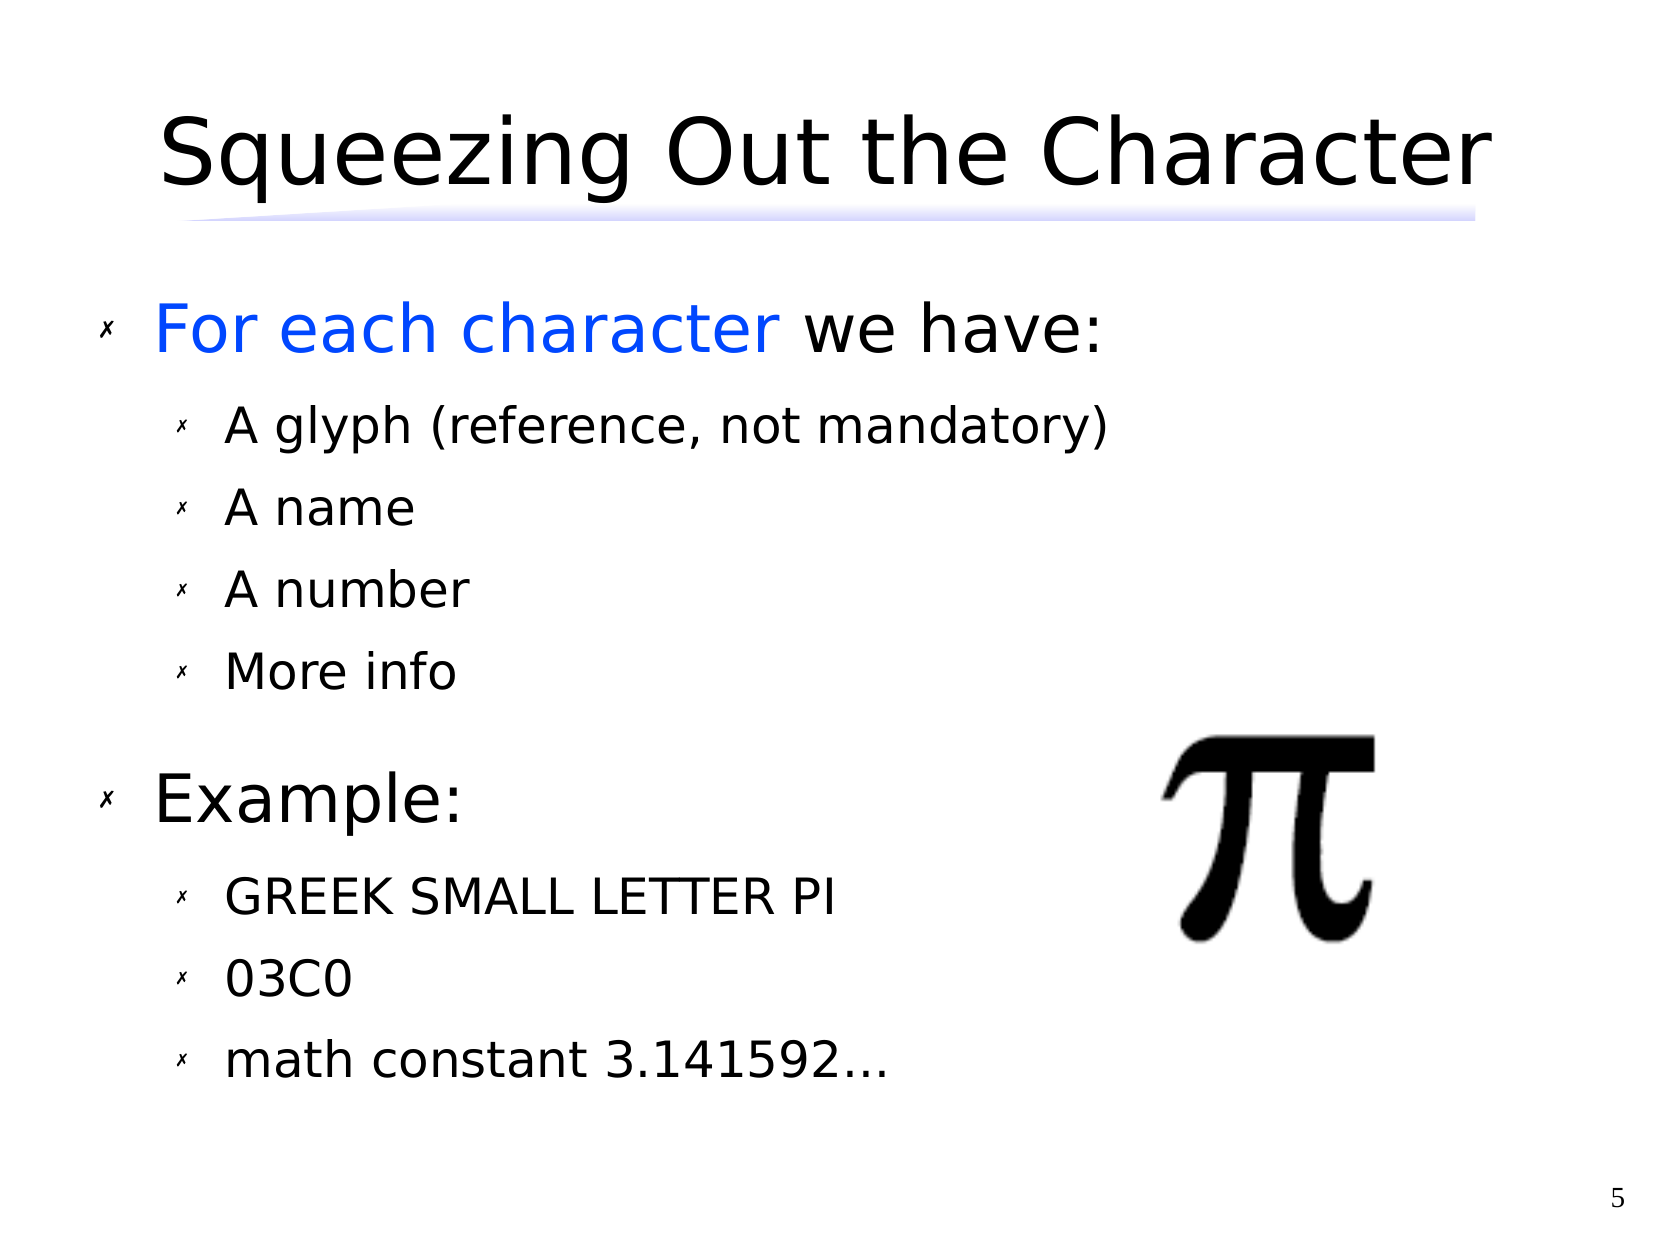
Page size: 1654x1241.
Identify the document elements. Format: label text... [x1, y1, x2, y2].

picture [1122, 693, 1418, 990]
title Squeezing Out the Character [82, 49, 1571, 257]
list For each character we have: A glyph (reference, not mandatory) A name A number More info Example: GREEK SMALL LETTER PI 03C0 math constant 3.141592... [82, 290, 1571, 1109]
